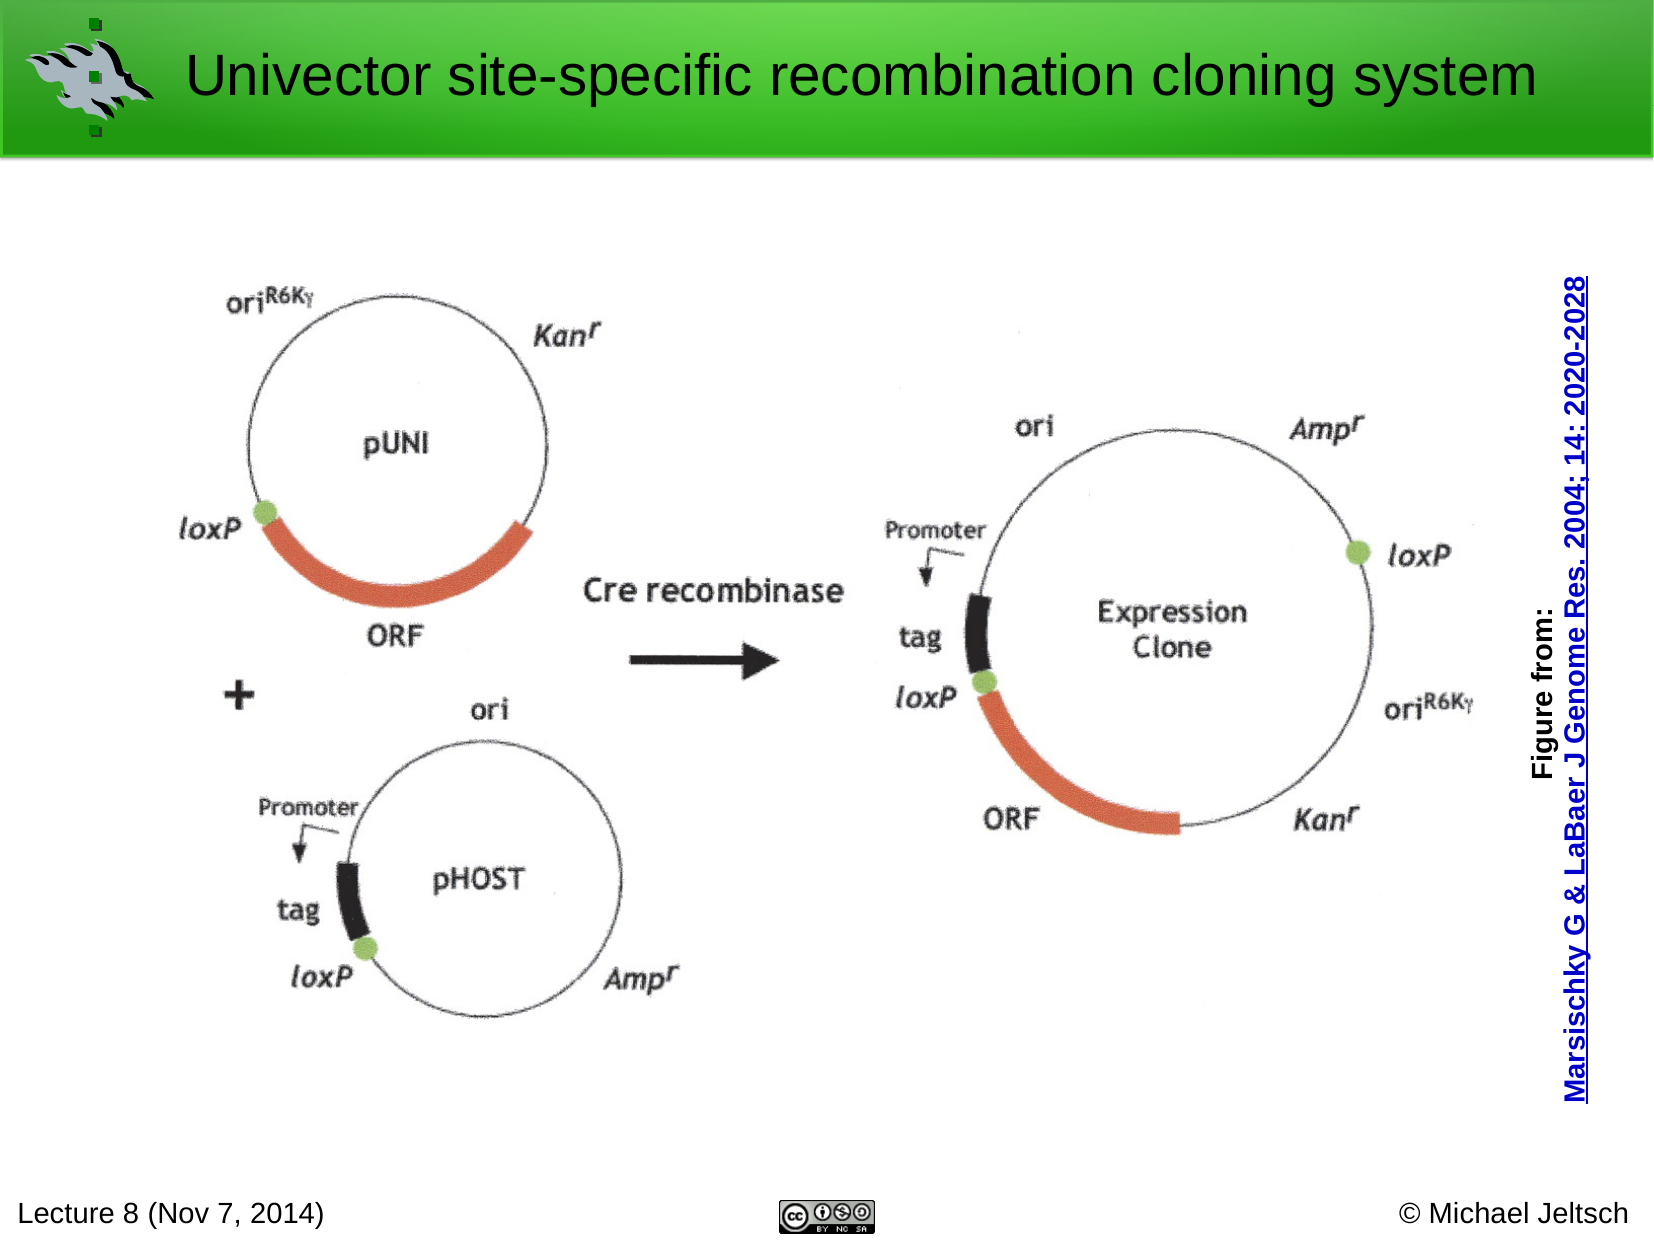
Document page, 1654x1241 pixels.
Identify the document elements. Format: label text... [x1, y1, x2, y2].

title Univector site-specific recombination cloning system [117, 30, 1607, 121]
picture [779, 1200, 875, 1234]
picture [178, 284, 1475, 1020]
text_box Figure from: Marsischky G & LaBaer J Genome Res. 2004; 14: 2020-2028 [1526, 188, 1583, 1105]
